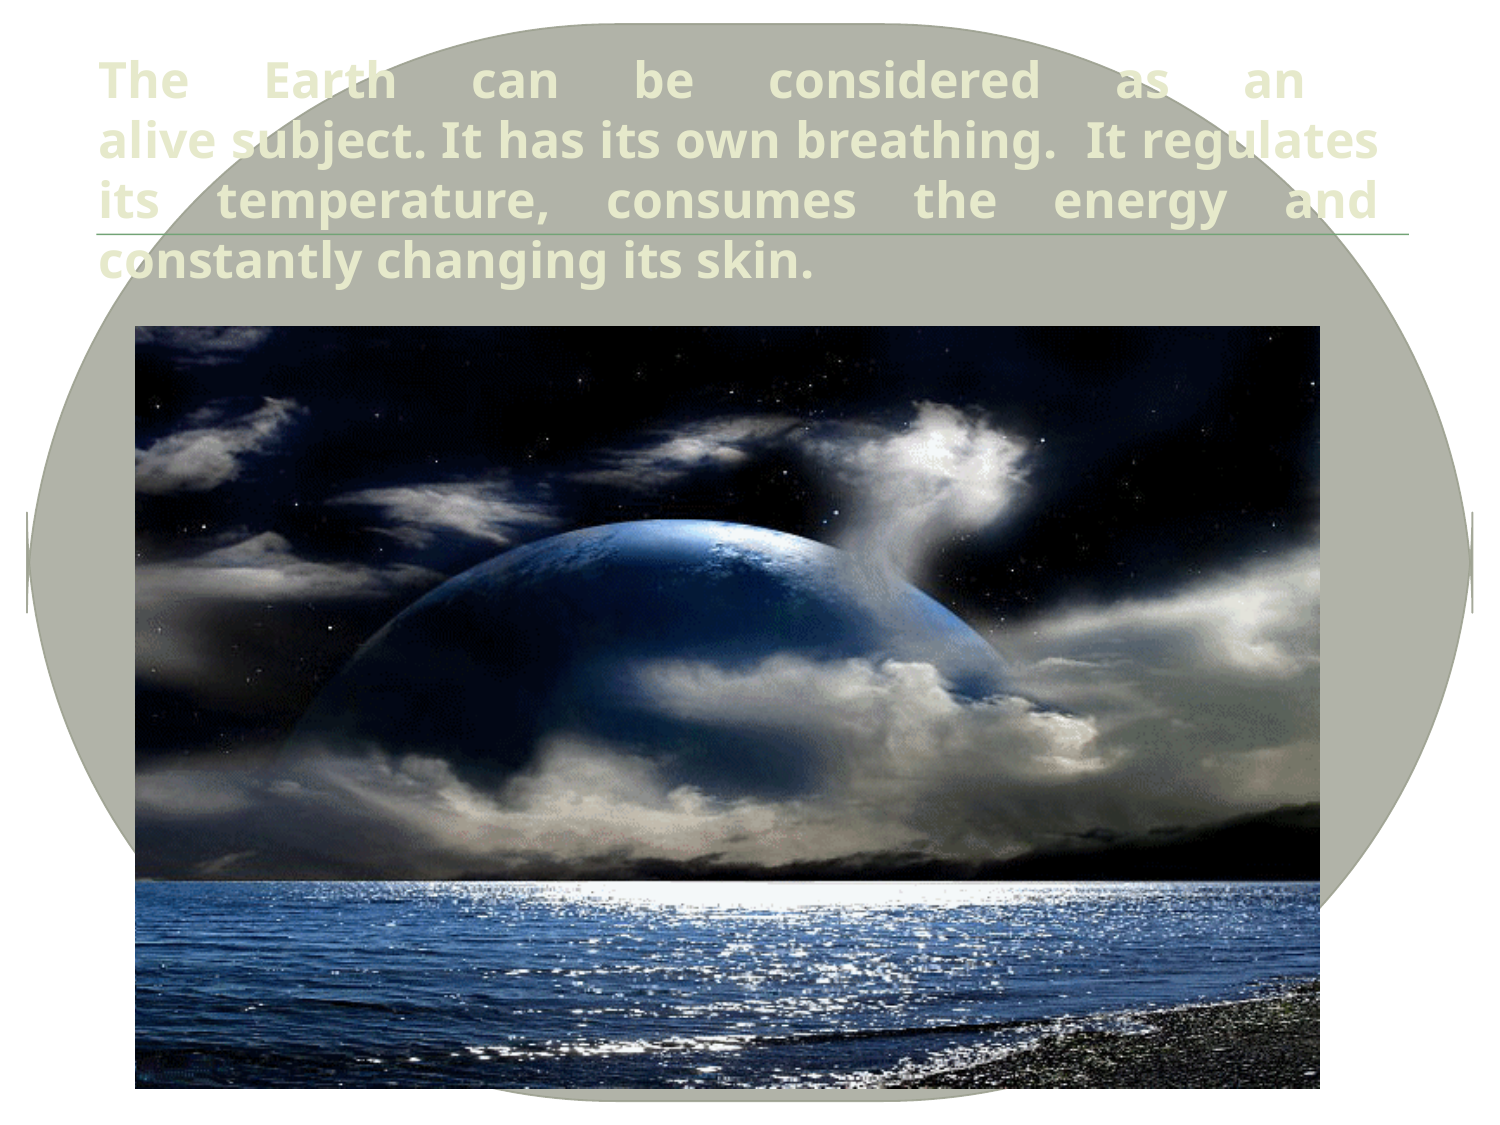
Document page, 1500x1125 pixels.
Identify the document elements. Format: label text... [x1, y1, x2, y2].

title The Earth can be considered as an alive subject. It has its own breathing. It regulates its temperature, consumes the energy and constantly changing its skin. [75, 41, 1425, 315]
picture [135, 326, 1320, 1089]
